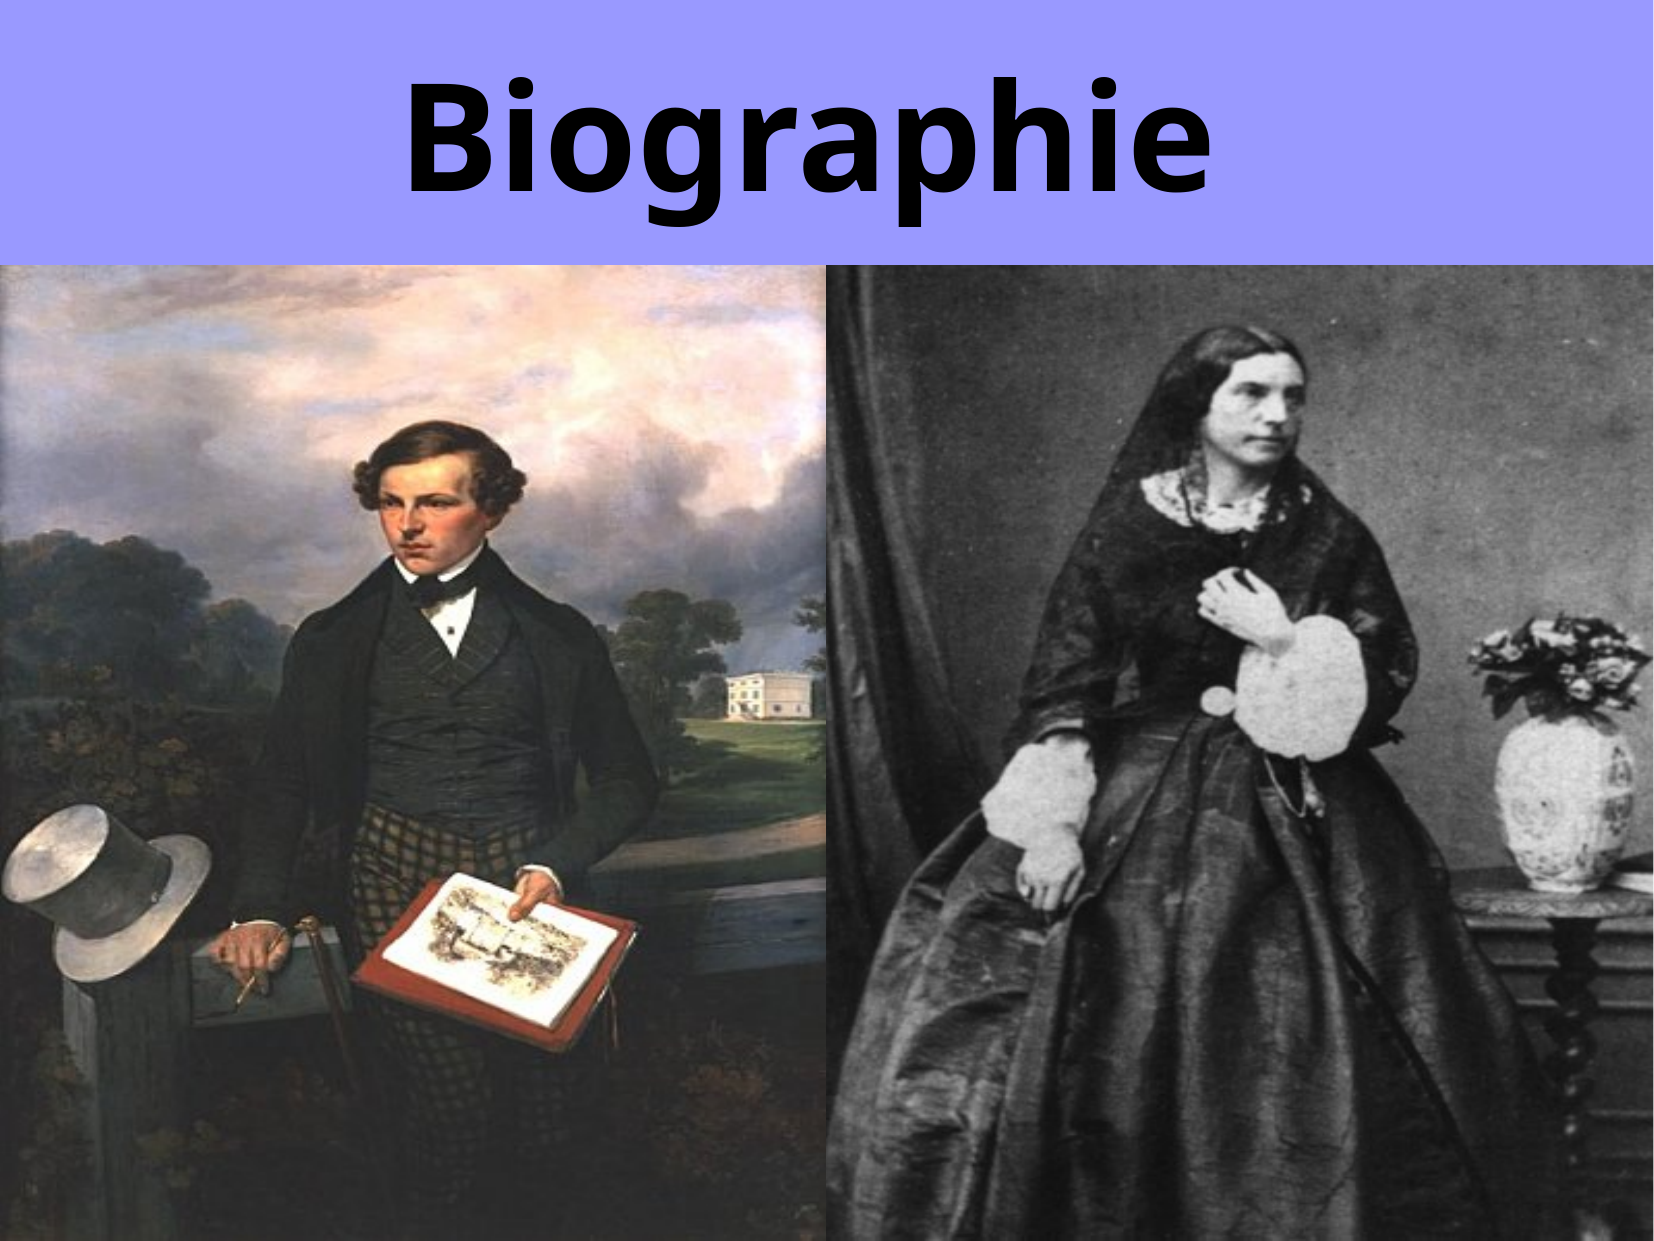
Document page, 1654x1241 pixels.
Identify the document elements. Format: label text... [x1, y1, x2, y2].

picture [0, 265, 1654, 1241]
title Biographie [0, 0, 1654, 265]
